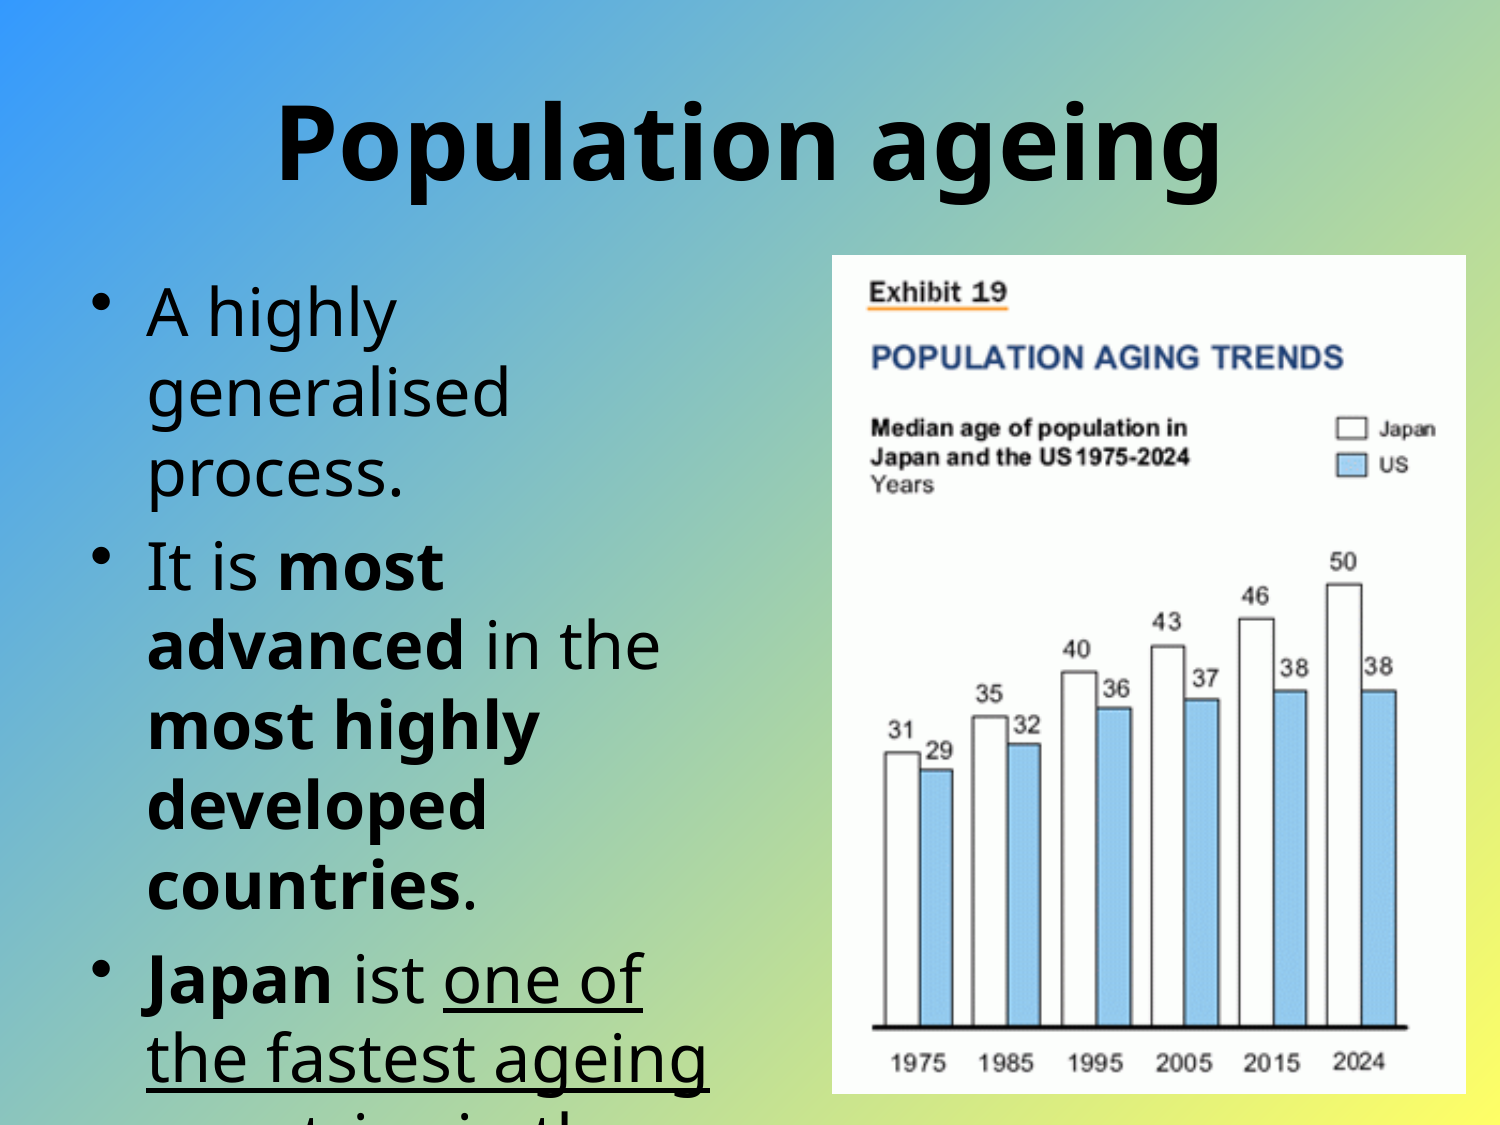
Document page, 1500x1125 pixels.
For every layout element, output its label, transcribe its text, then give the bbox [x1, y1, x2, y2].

list A highly generalised process. It is most advanced in the most highly developed countries. Japan ist one of the fastest ageing countries in the world. [75, 262, 738, 1005]
picture [832, 255, 1466, 1094]
title Population ageing [75, 45, 1425, 233]
